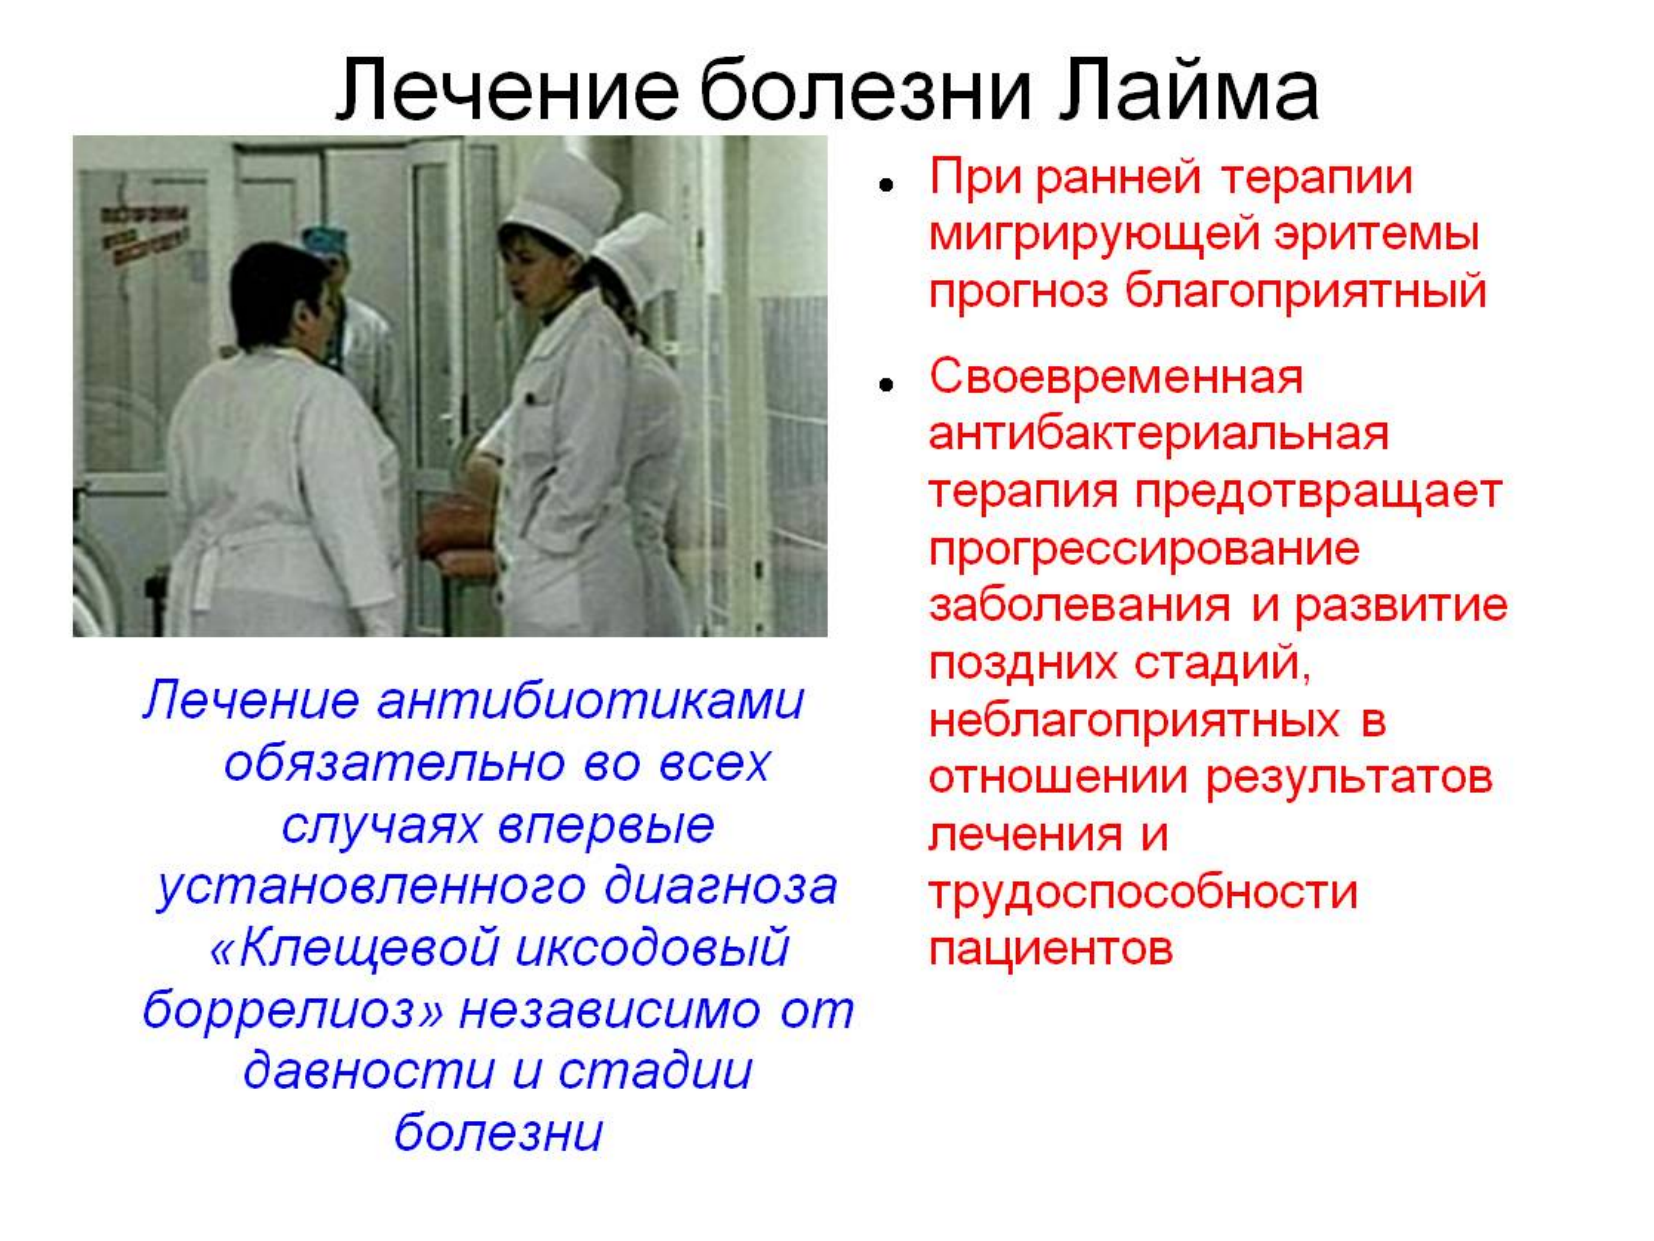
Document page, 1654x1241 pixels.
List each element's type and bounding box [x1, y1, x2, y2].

picture [45, 23, 1611, 1197]
